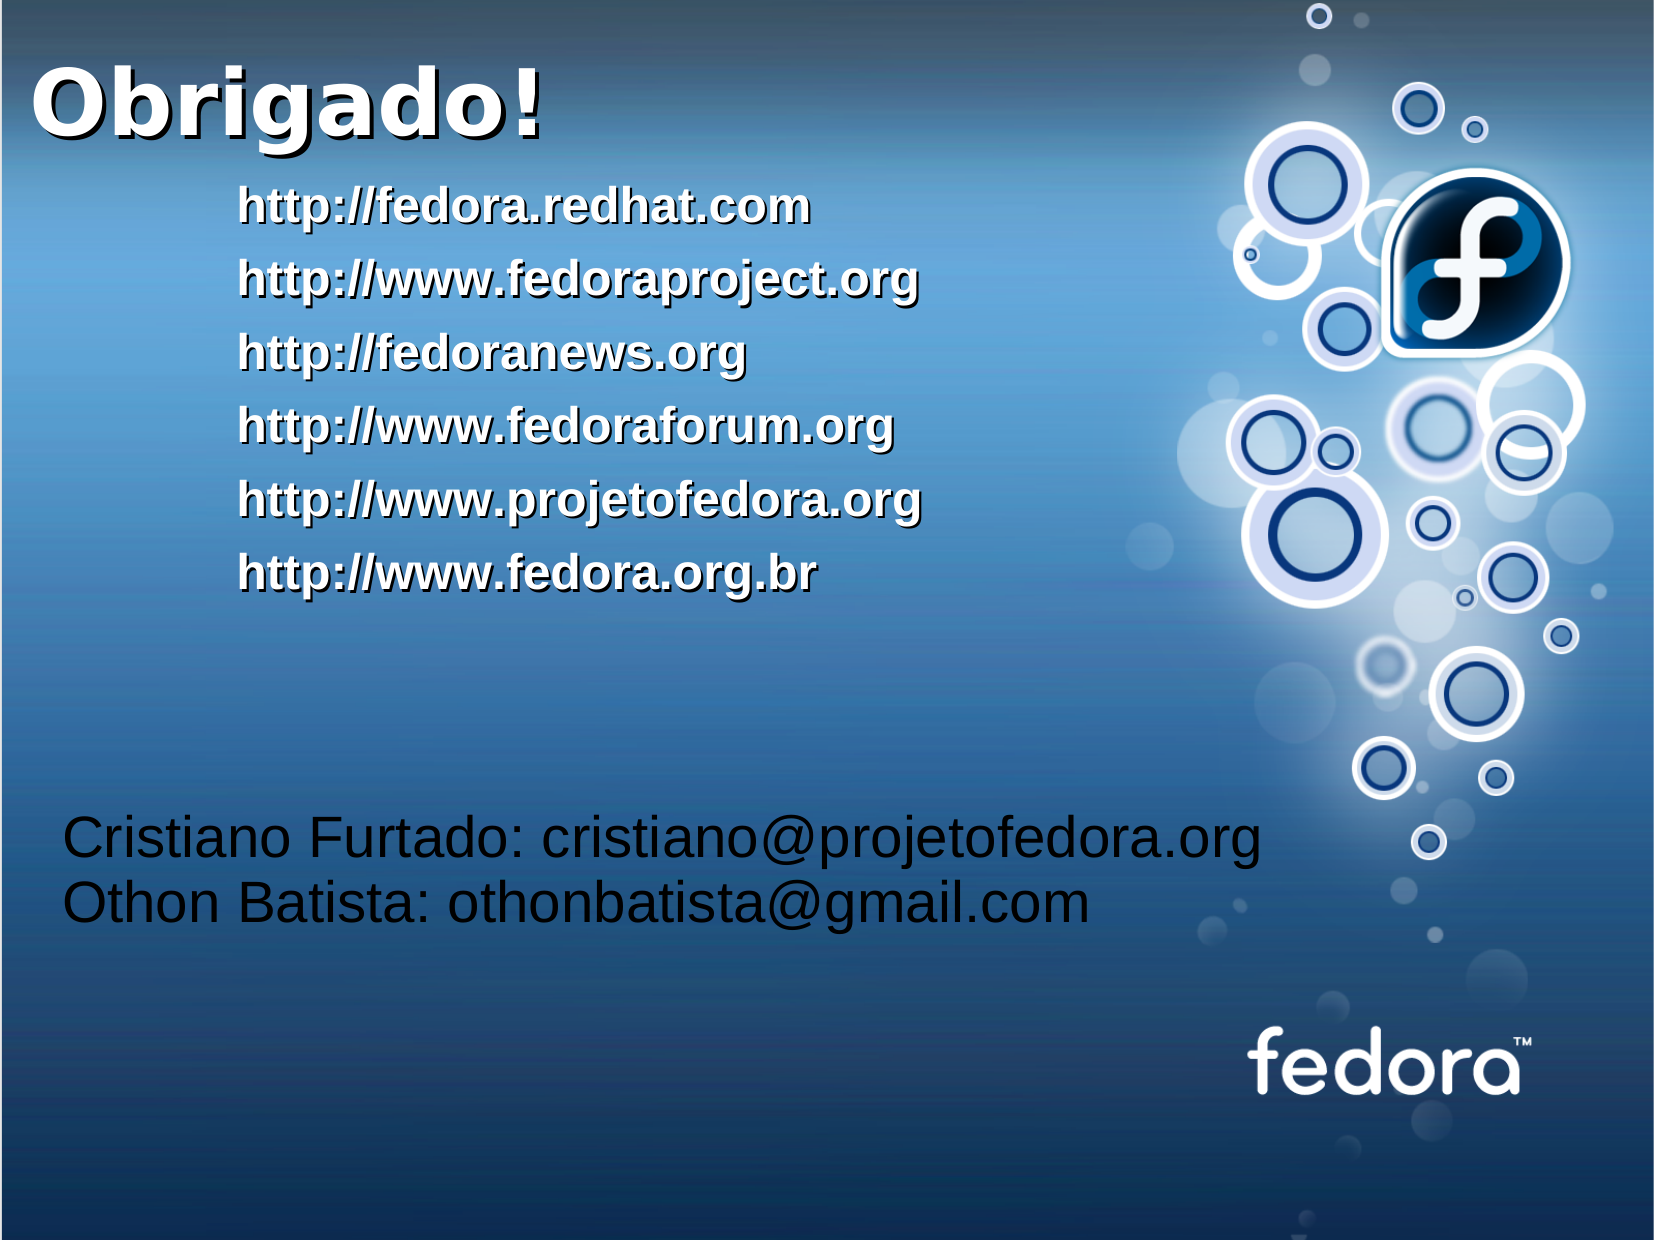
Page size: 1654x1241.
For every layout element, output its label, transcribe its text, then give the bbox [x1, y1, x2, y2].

text_box Cristiano Furtado: cristiano@projetofedora.org Othon Batista: othonbatista@gmail.com [29, 797, 1385, 1018]
picture [1, 0, 1654, 1240]
list http://fedora.redhat.com http://www.fedoraproject.org http://fedoranews.org http://www.fedoraforum.org http://www.projetofedora.org http://www.fedora.org.br [59, 177, 1595, 1073]
title Obrigado! [29, 0, 1518, 208]
